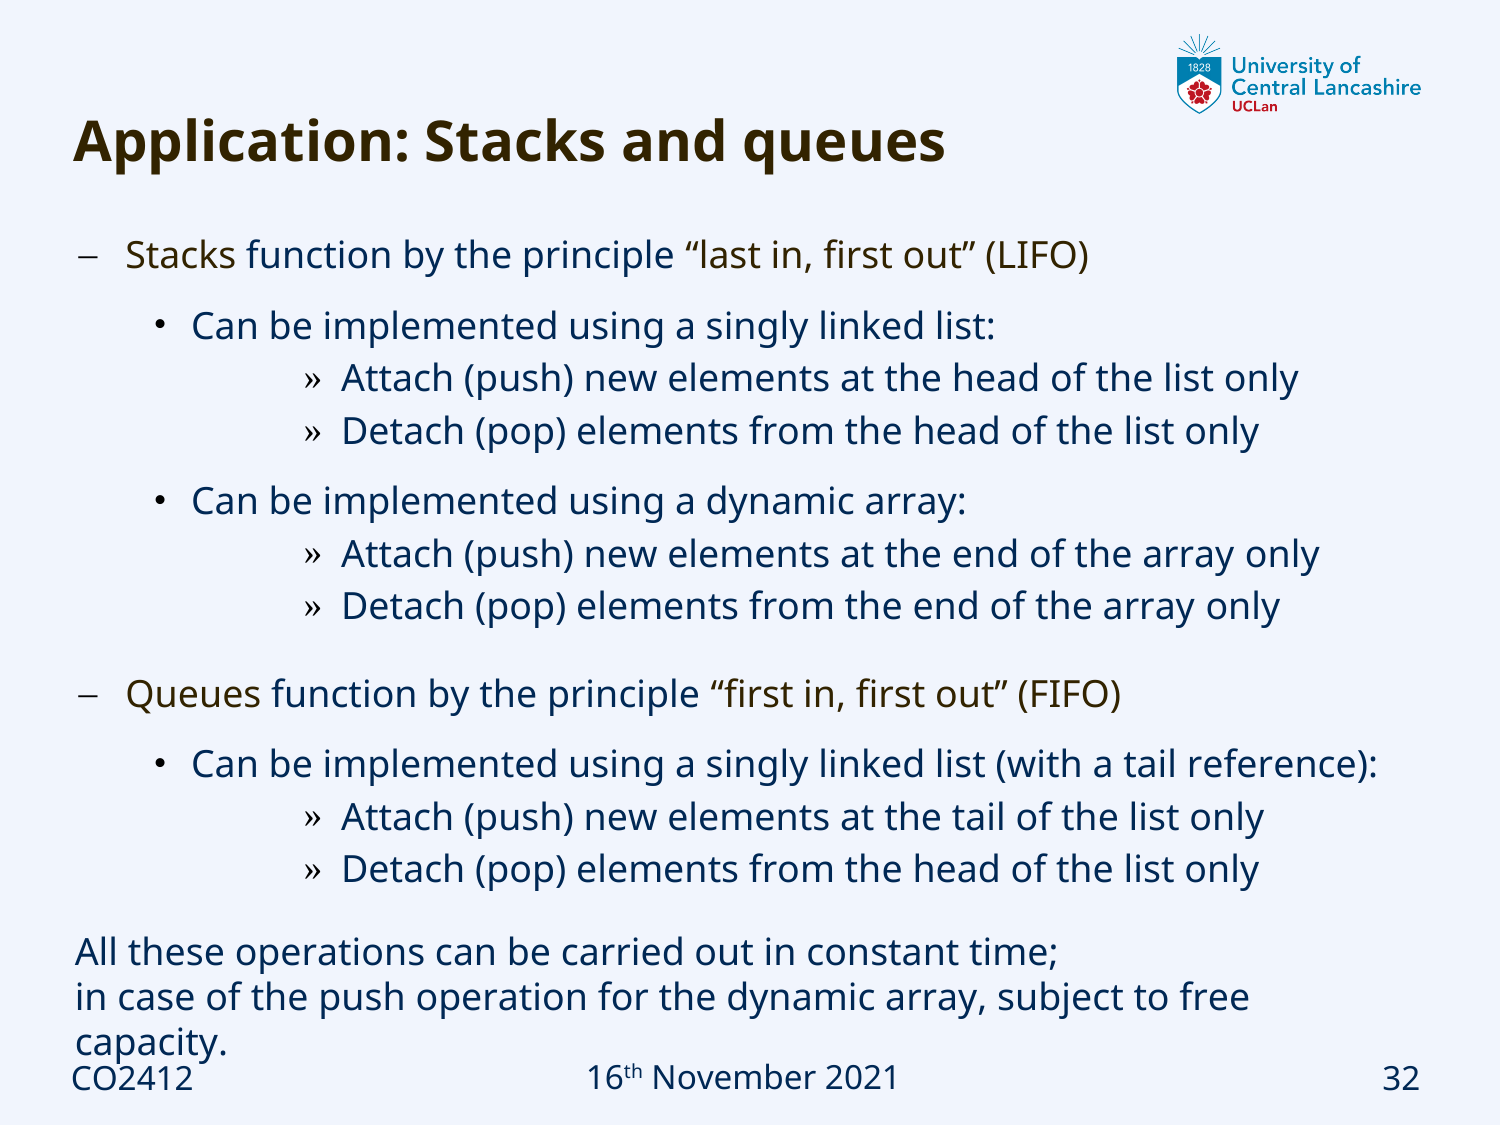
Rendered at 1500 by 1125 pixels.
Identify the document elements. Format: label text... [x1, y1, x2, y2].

picture [1177, 34, 1421, 54]
text_box All these operations can be carried out in constant time; in case of the push operation for the dynamic array, subject to free capacity. [60, 920, 1415, 1025]
title Application: Stacks and queues [58, 54, 1500, 224]
text_box Stacks function by the principle “last in, first out” (LIFO) Can be implemented using a singly linked list: Attach (push) new elements at the head of the list only Detach (pop) elements from the head of the list only Can be implemented using a dynamic array: Attach (push) new elements at the end of the array only Detach (pop) elements from the end of the array only Queues function by the principle “first in, first out” (FIFO) Can be implemented using a singly linked list (with a tail reference): Attach (push) new elements at the tail of the list only Detach (pop) elements from the head of the list only [0, 216, 1434, 986]
